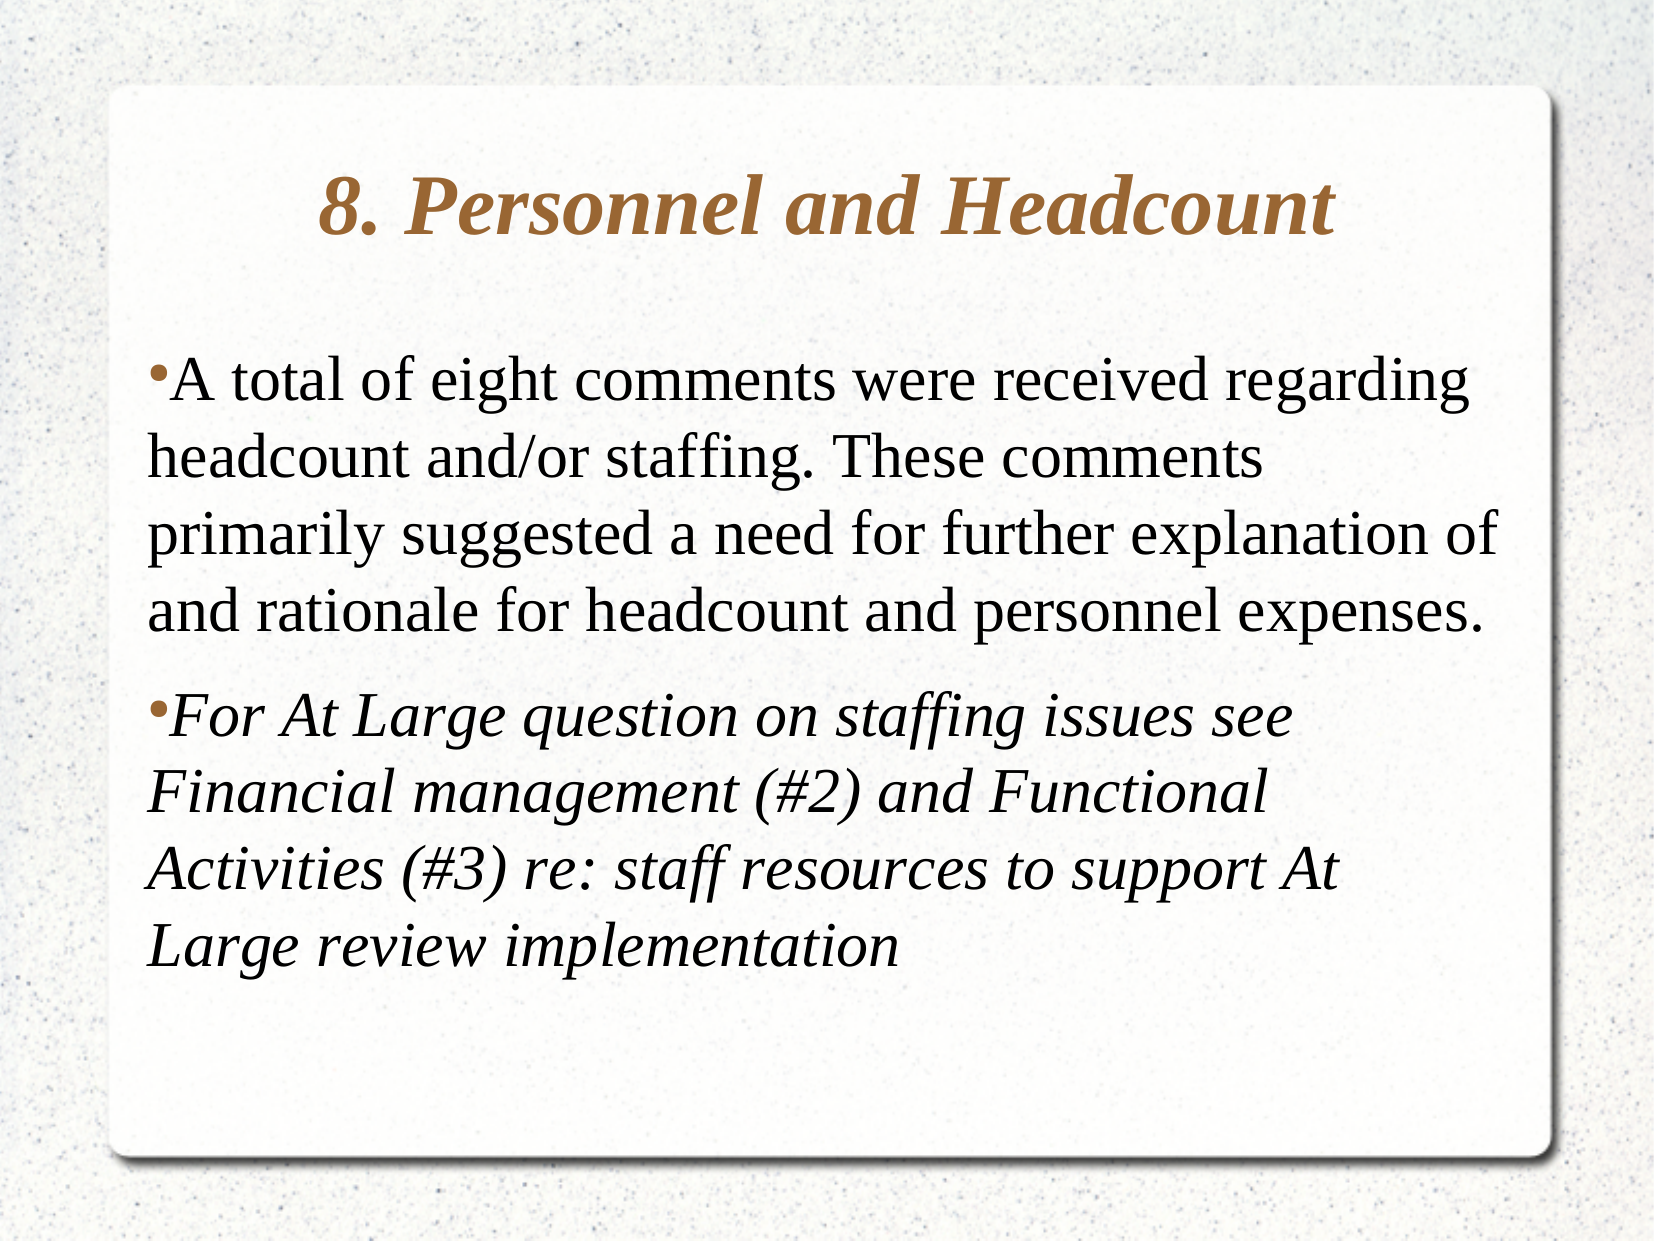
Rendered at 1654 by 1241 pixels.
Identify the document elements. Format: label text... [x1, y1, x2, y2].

list A total of eight comments were received regarding headcount and/or staffing. These comments primarily suggested a need for further explanation of and rationale for headcount and personnel expenses. For At Large question on staffing issues see Financial management (#2) and Functional Activities (#3) re: staff resources to support At Large review implementation [147, 336, 1506, 1033]
title 8. Personnel and Headcount [118, 96, 1536, 304]
